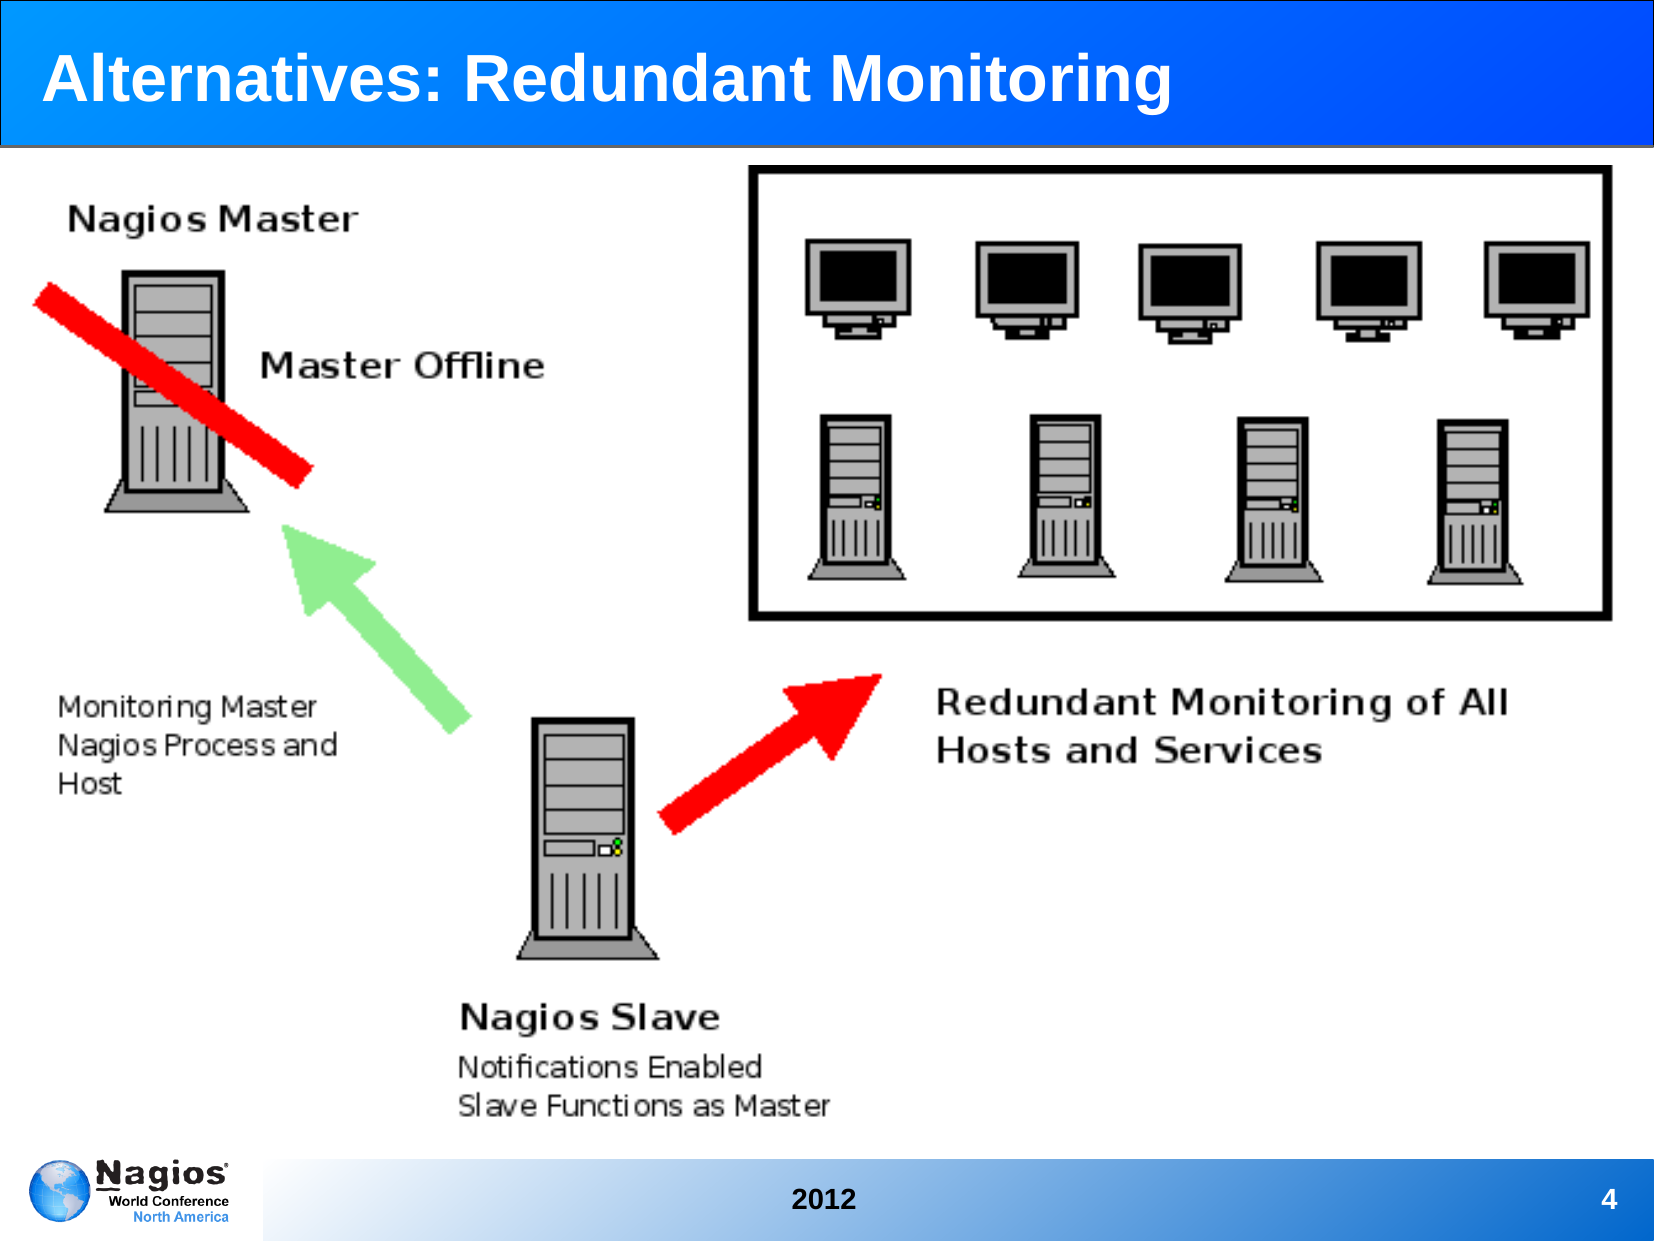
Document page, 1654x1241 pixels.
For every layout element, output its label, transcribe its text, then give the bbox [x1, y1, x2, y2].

picture [29, 1159, 229, 1235]
title Alternatives: Redundant Monitoring [41, 29, 1248, 127]
picture [21, 165, 1618, 1141]
